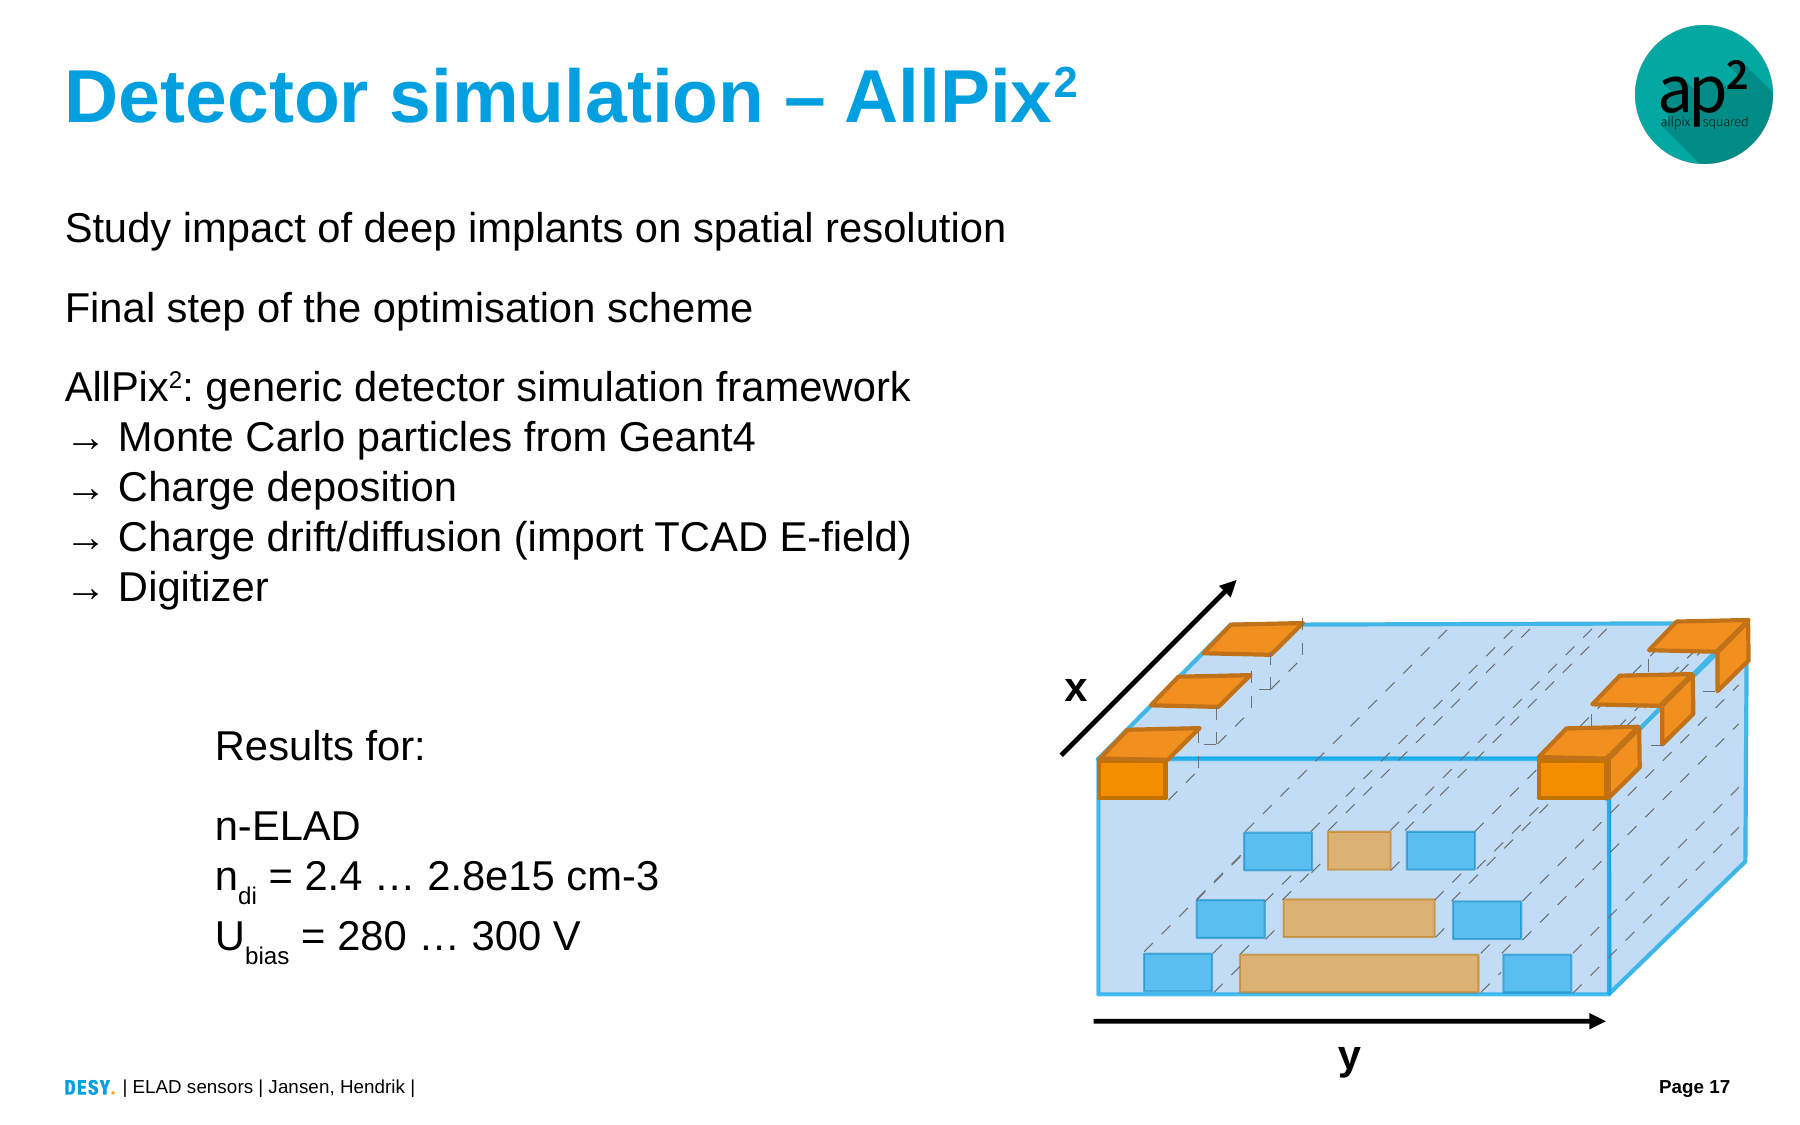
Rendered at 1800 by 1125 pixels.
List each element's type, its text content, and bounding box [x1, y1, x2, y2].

title Detector simulation – AllPix2 [64, 57, 1436, 132]
text_box [1098, 619, 1749, 995]
text_box x [1056, 652, 1096, 718]
picture [1635, 25, 1773, 164]
text_box y [1330, 1019, 1369, 1086]
list Study impact of deep implants on spatial resolution Final step of the optimisation scheme AllPix2: generic detector simulation framework → Monte Carlo particles from Geant4 → Charge deposition → Charge drift/diffusion (import TCAD E-field) → Digitizer Results for: n-ELAD ndi = 2.4 … 2.8e15 cm-3 Ubias = 280 … 300 V [64, 201, 1418, 1024]
